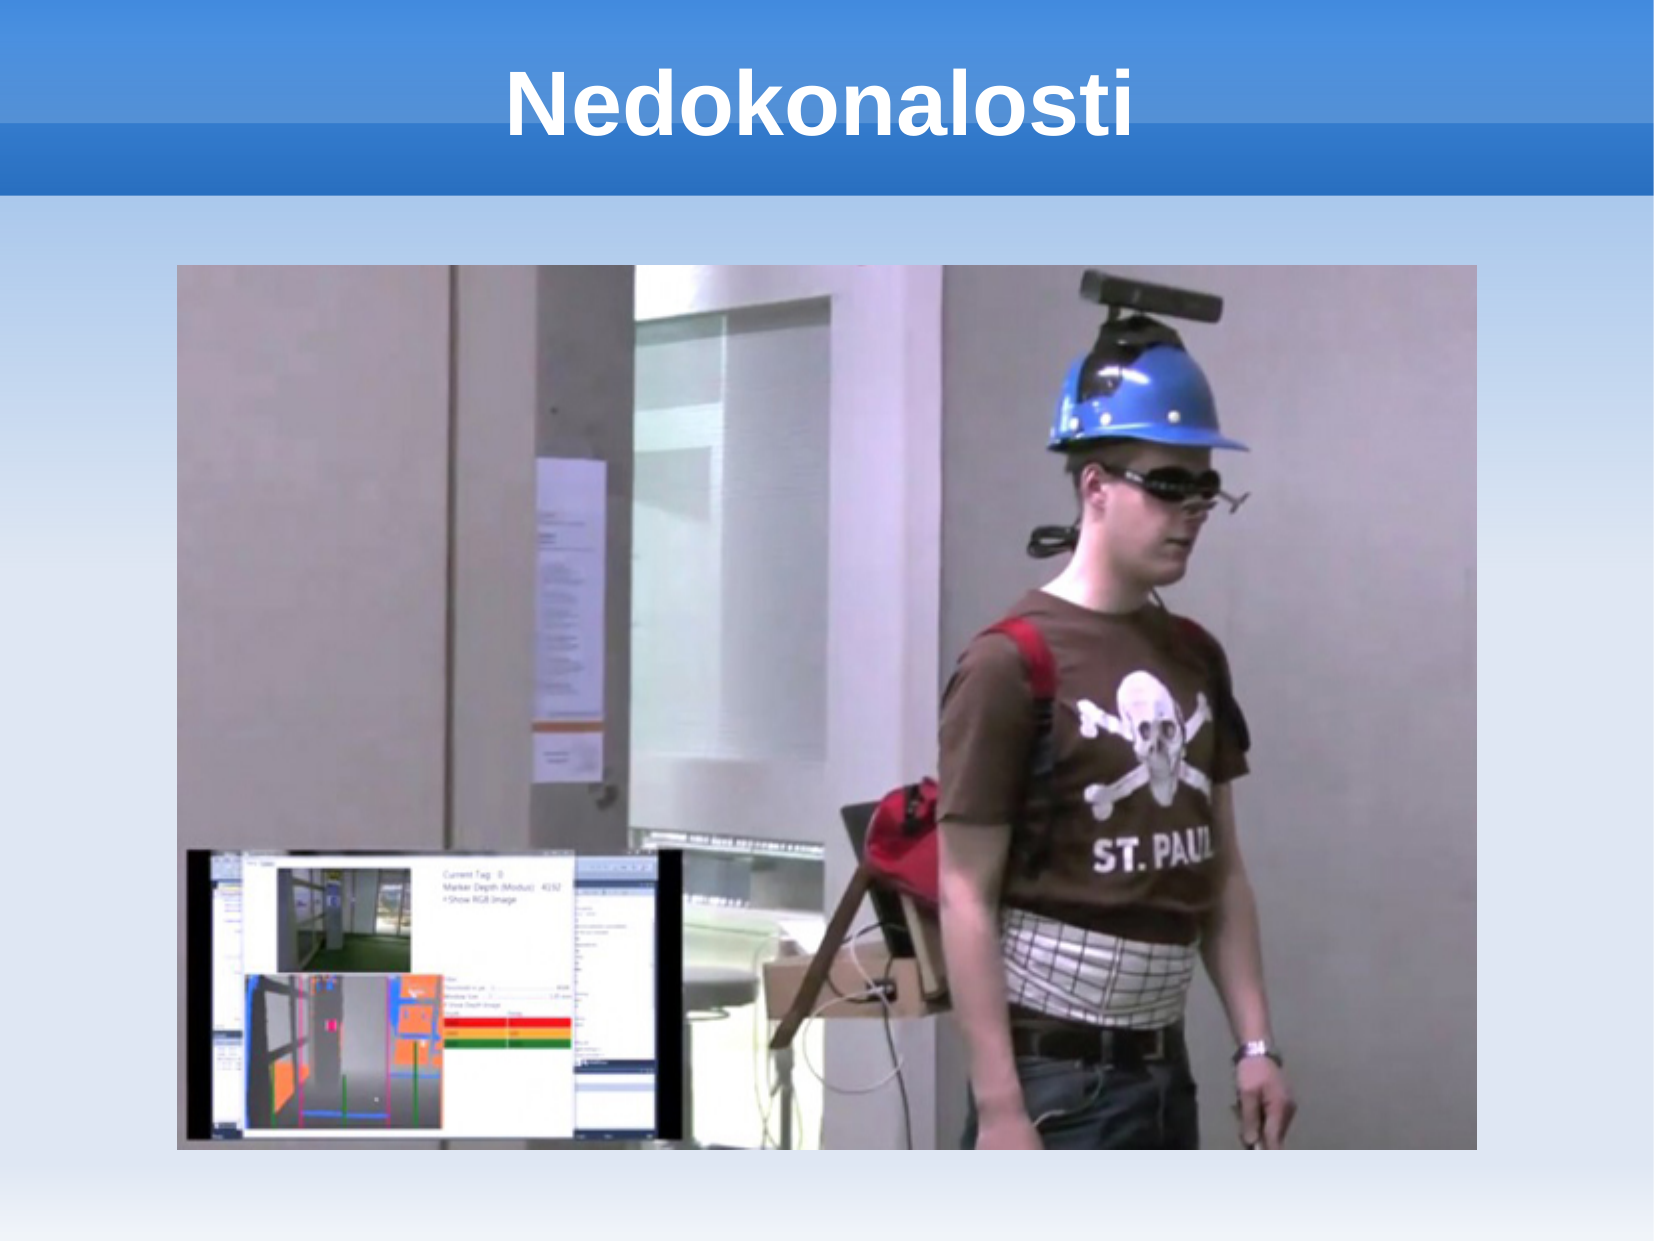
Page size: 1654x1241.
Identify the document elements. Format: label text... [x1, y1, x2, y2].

title Nedokonalosti [76, 7, 1565, 200]
picture [0, 0, 1654, 1241]
